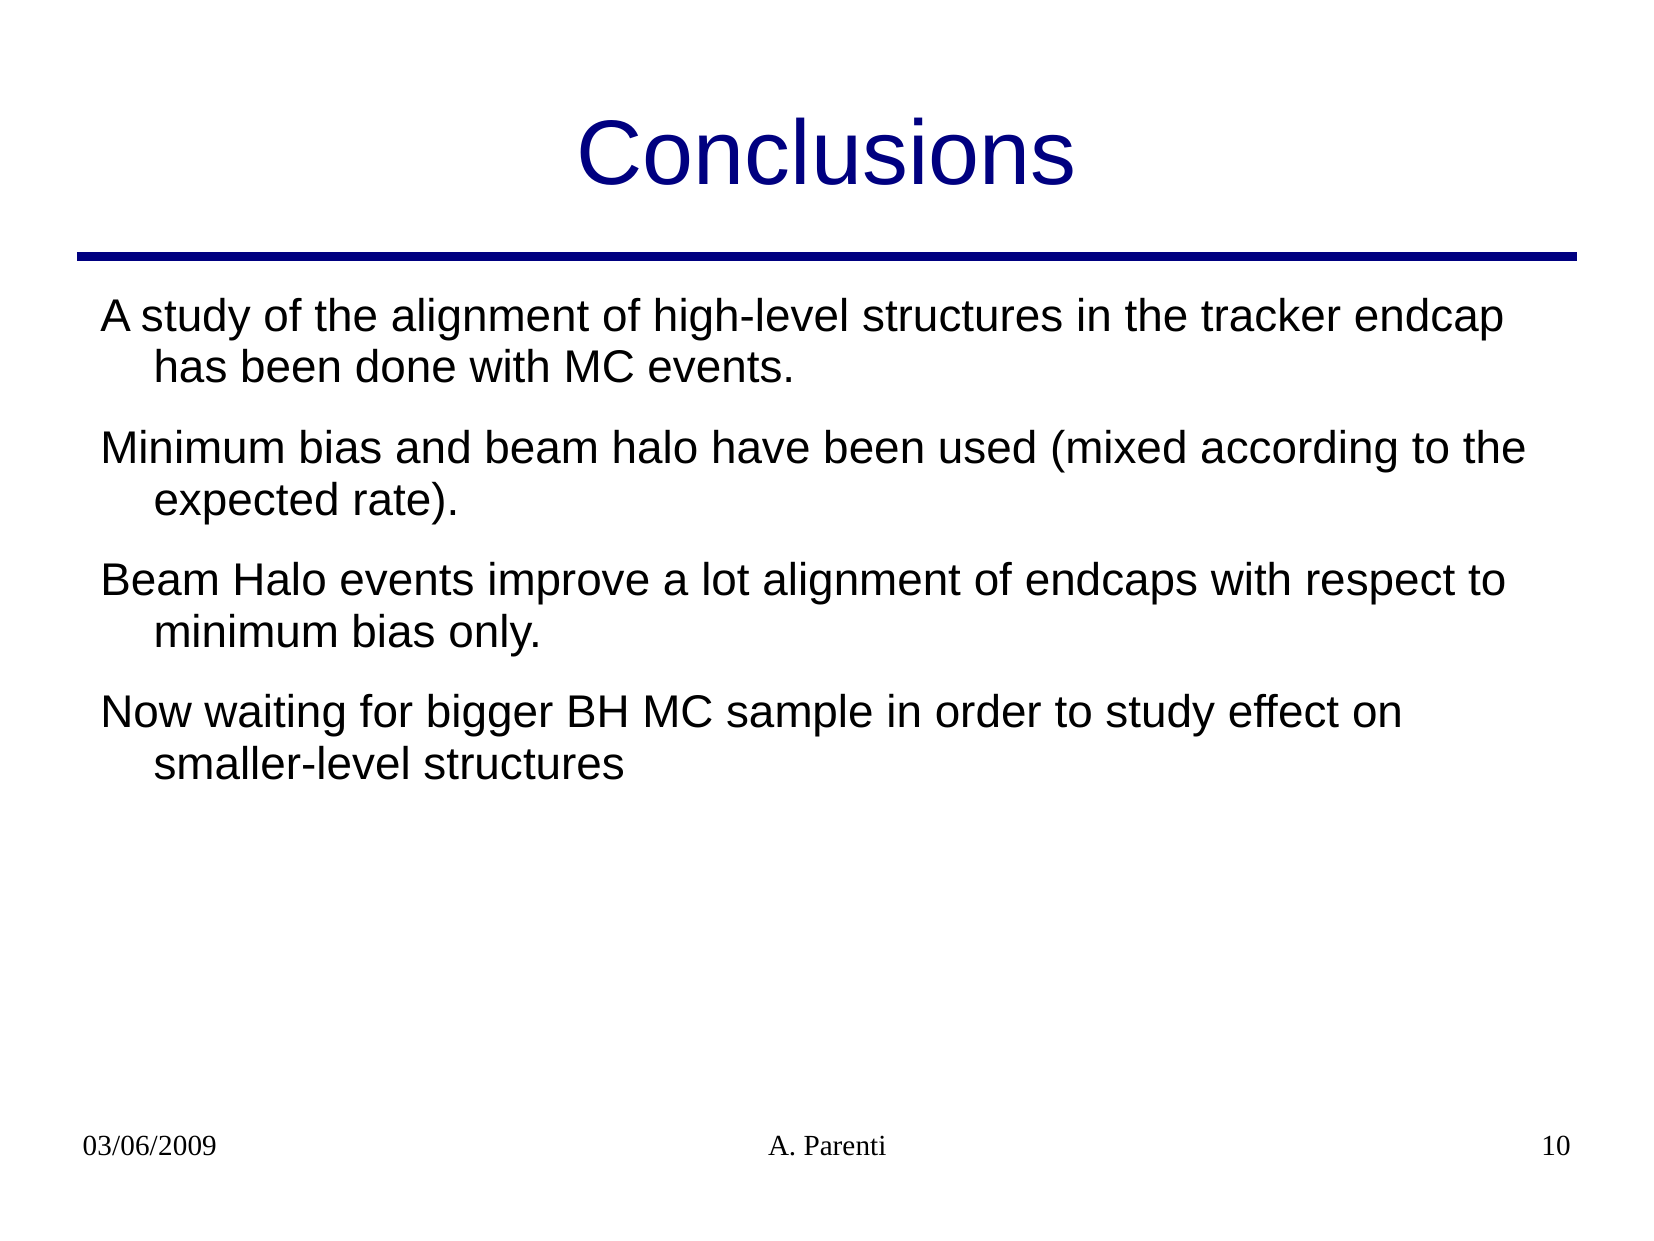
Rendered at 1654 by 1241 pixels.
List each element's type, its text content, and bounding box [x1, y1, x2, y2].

list A study of the alignment of high-level structures in the tracker endcap has been done with MC events. Minimum bias and beam halo have been used (mixed according to the expected rate). Beam Halo events improve a lot alignment of endcaps with respect to minimum bias only. Now waiting for bigger BH MC sample in order to study effect on smaller-level structures [82, 290, 1571, 1094]
title Conclusions [82, 56, 1571, 250]
